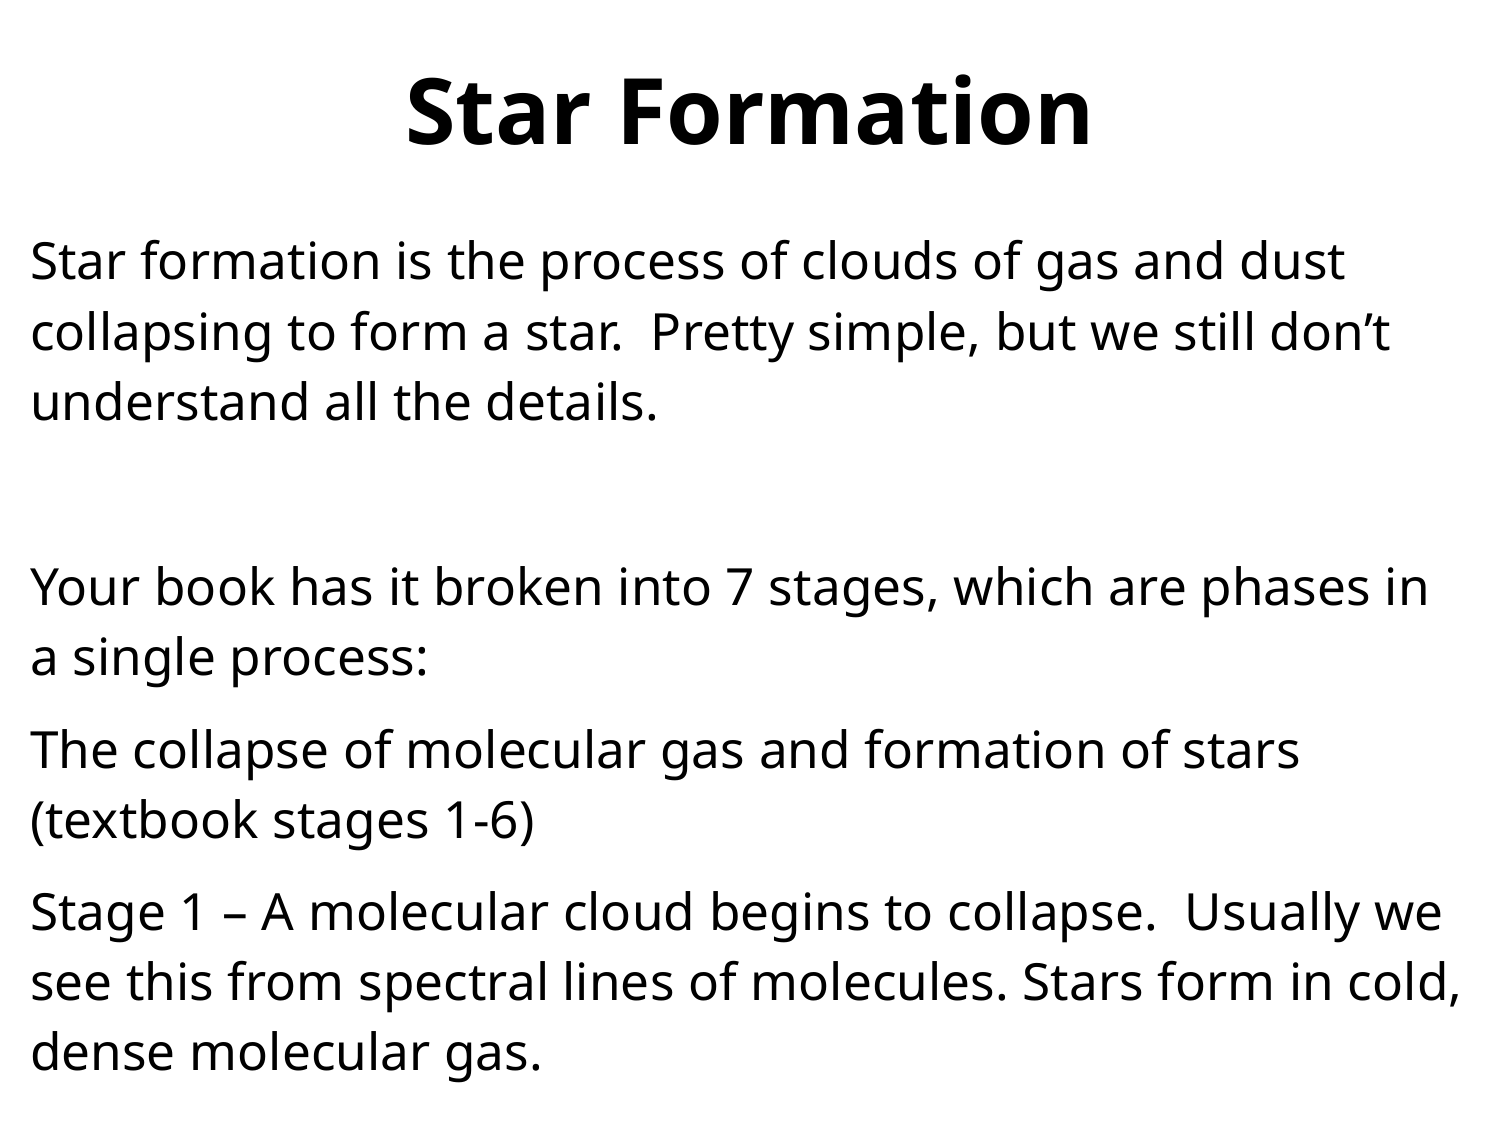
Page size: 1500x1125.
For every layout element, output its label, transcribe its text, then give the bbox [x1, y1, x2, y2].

list Star formation is the process of clouds of gas and dust collapsing to form a star. Pretty simple, but we still don’t understand all the details. Your book has it broken into 7 stages, which are phases in a single process: The collapse of molecular gas and formation of stars (textbook stages 1-6) Stage 1 – A molecular cloud begins to collapse. Usually we see this from spectral lines of molecules. Stars form in cold, dense molecular gas. [30, 224, 1471, 1096]
title Star Formation [30, 55, 1471, 163]
